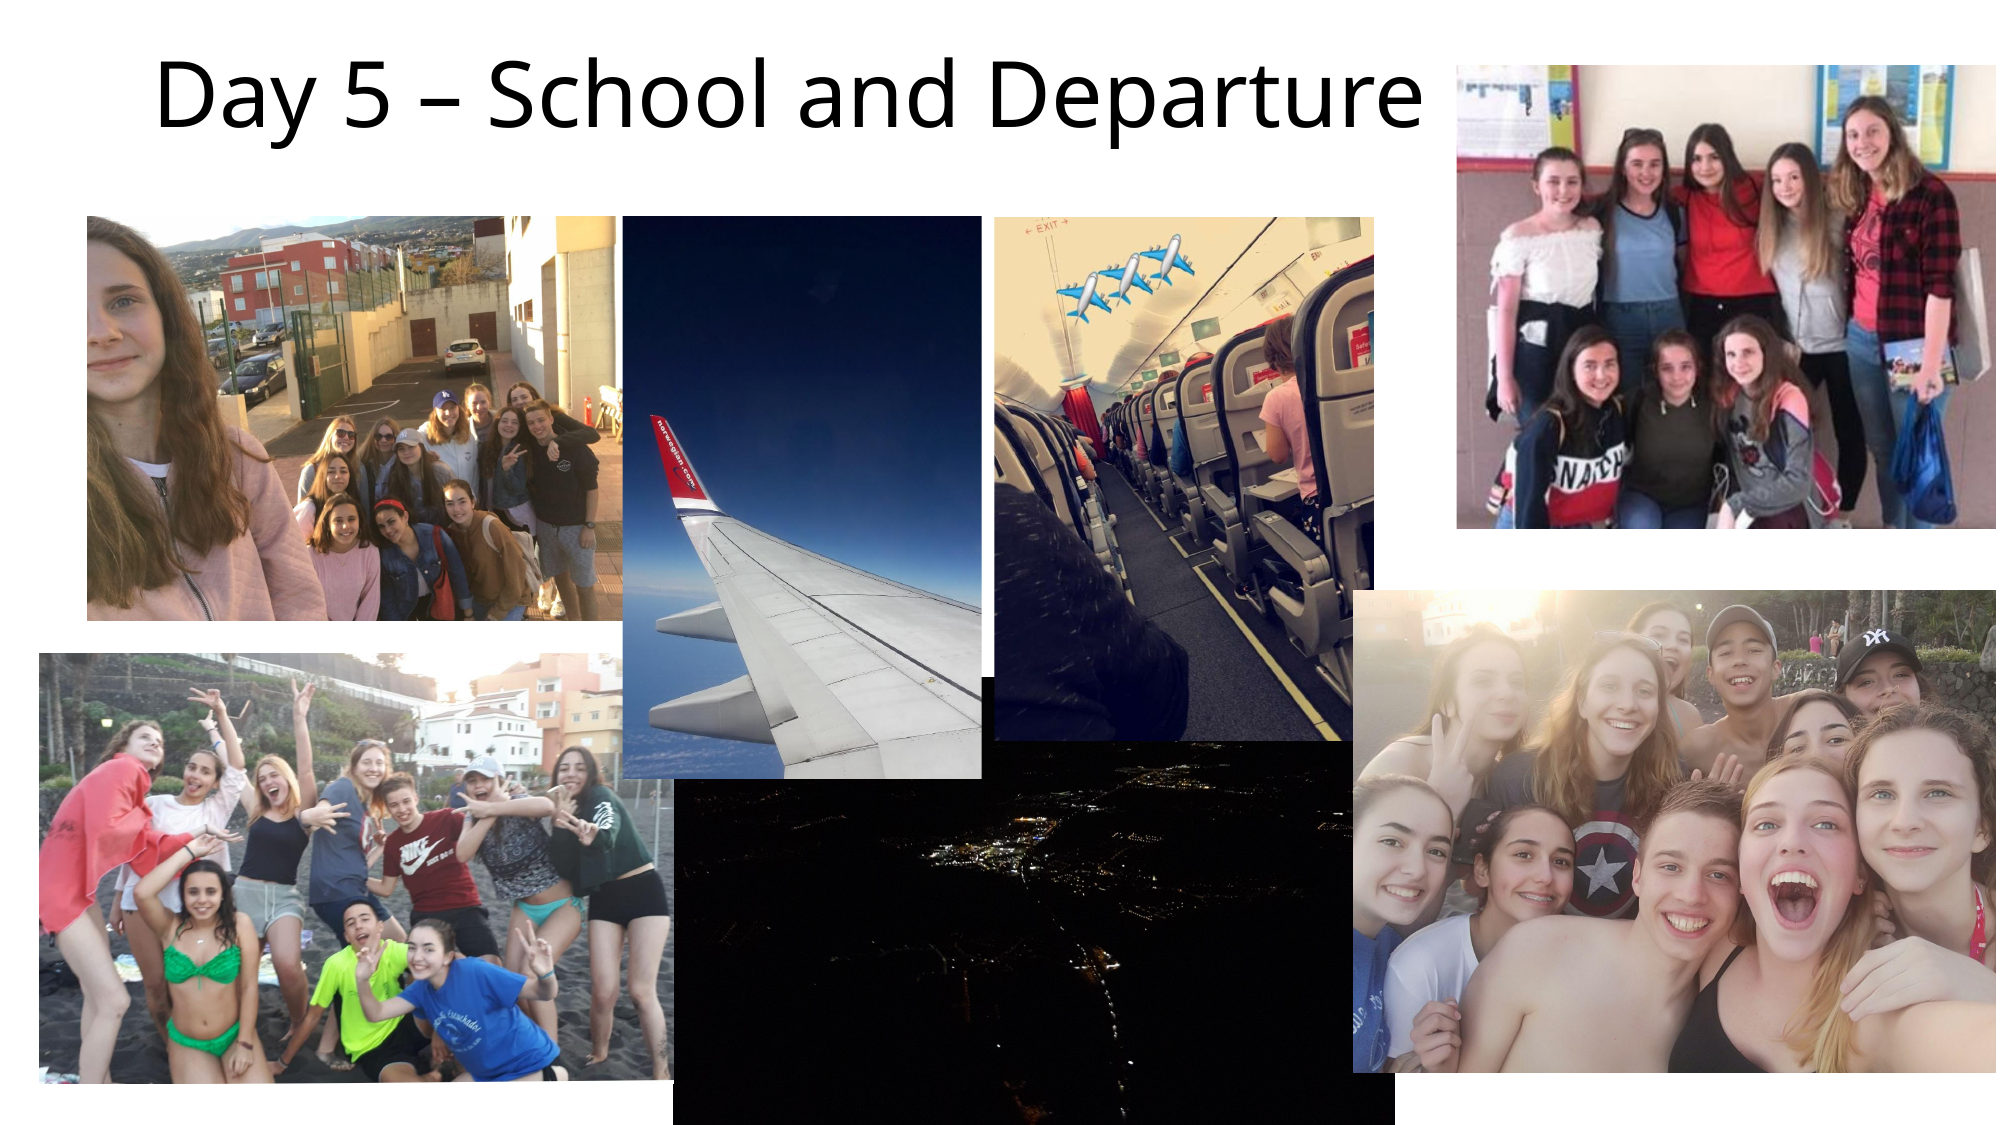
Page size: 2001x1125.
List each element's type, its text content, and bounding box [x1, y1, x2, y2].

picture [1456, 65, 1996, 529]
picture [39, 216, 1996, 1125]
title Day 5 – School and Departure [137, 41, 1863, 259]
